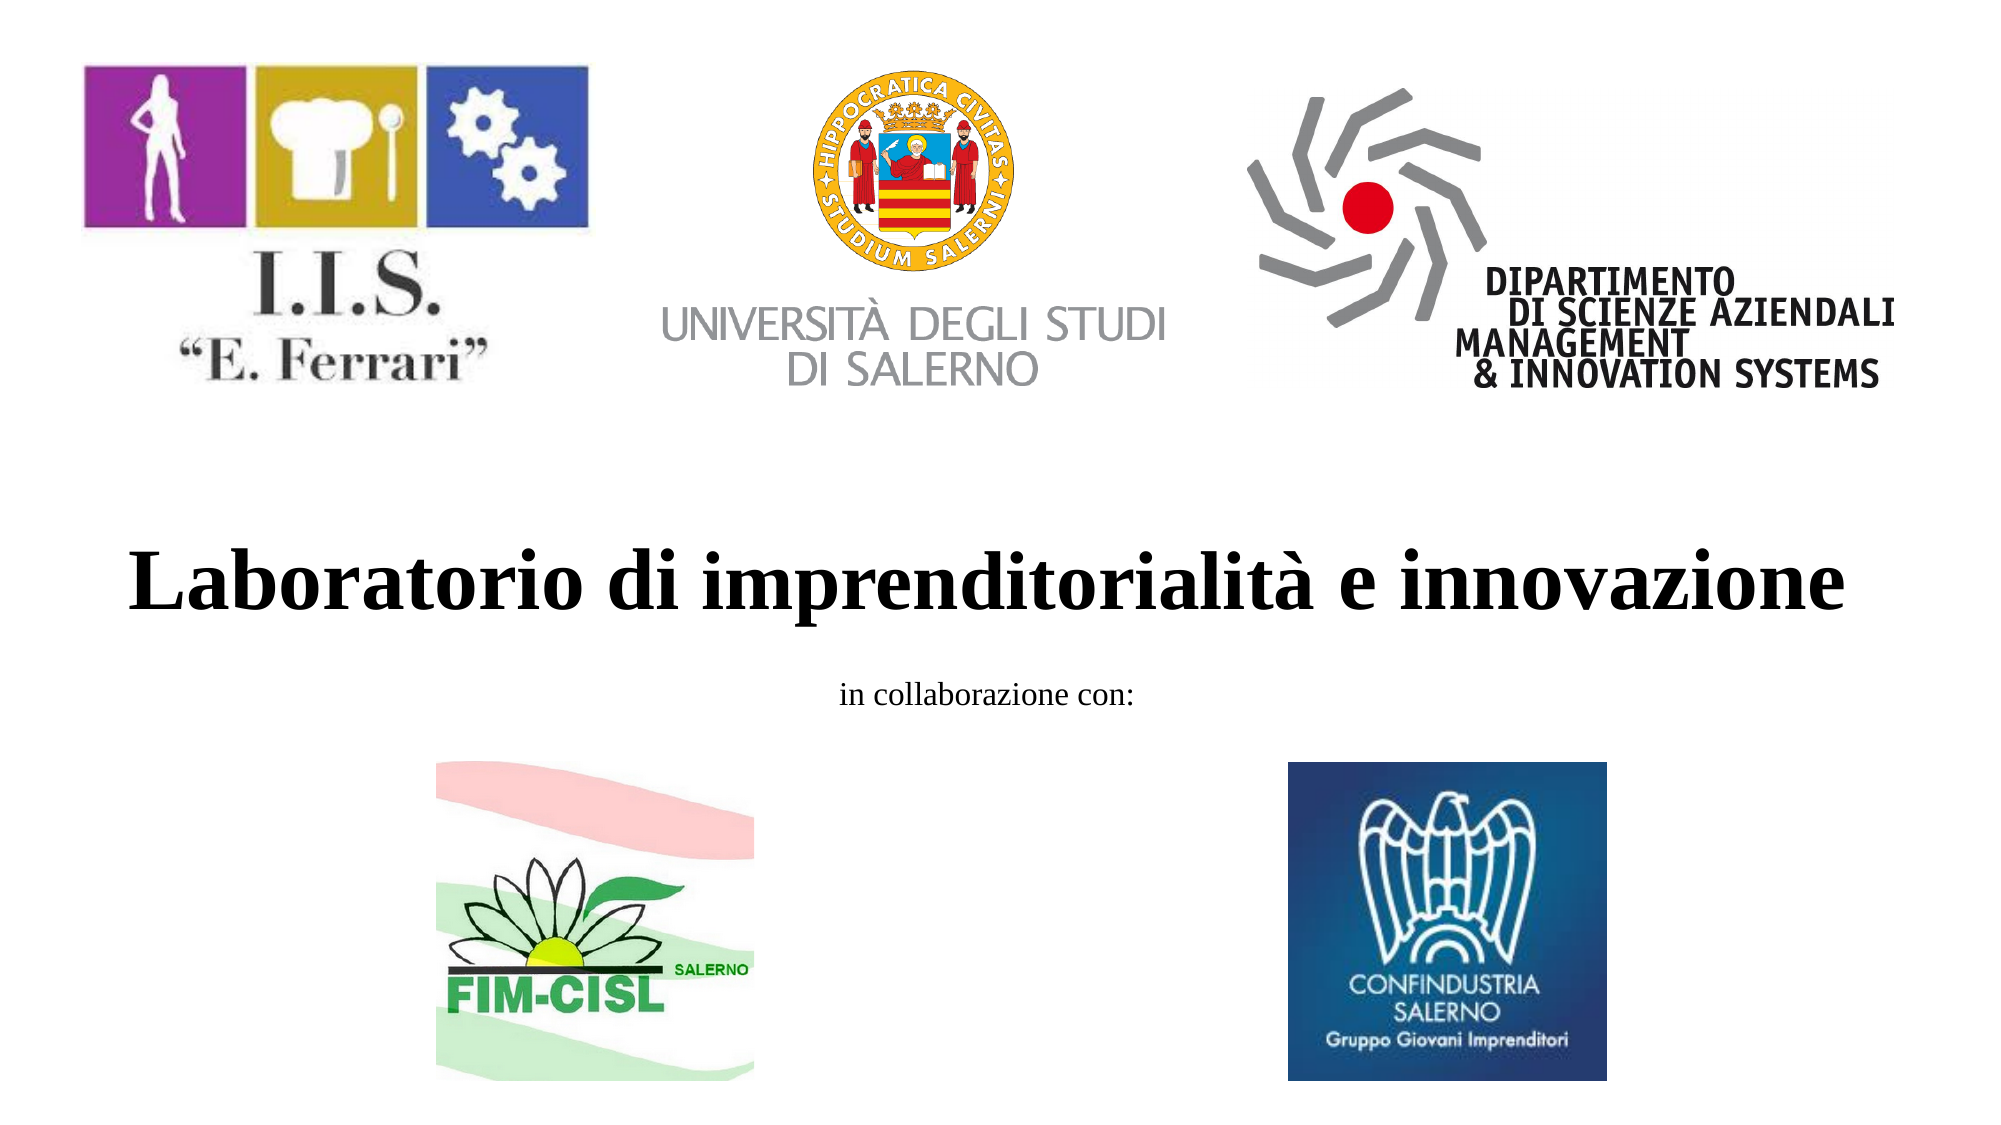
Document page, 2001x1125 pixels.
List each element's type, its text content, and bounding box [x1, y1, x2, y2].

picture [1247, 88, 1894, 388]
text_box Laboratorio di imprenditorialità e innovazione in collaborazione con: [81, 514, 1894, 720]
picture [436, 761, 755, 1081]
picture [1288, 762, 1607, 1081]
picture [652, 62, 1190, 388]
picture [81, 62, 596, 388]
